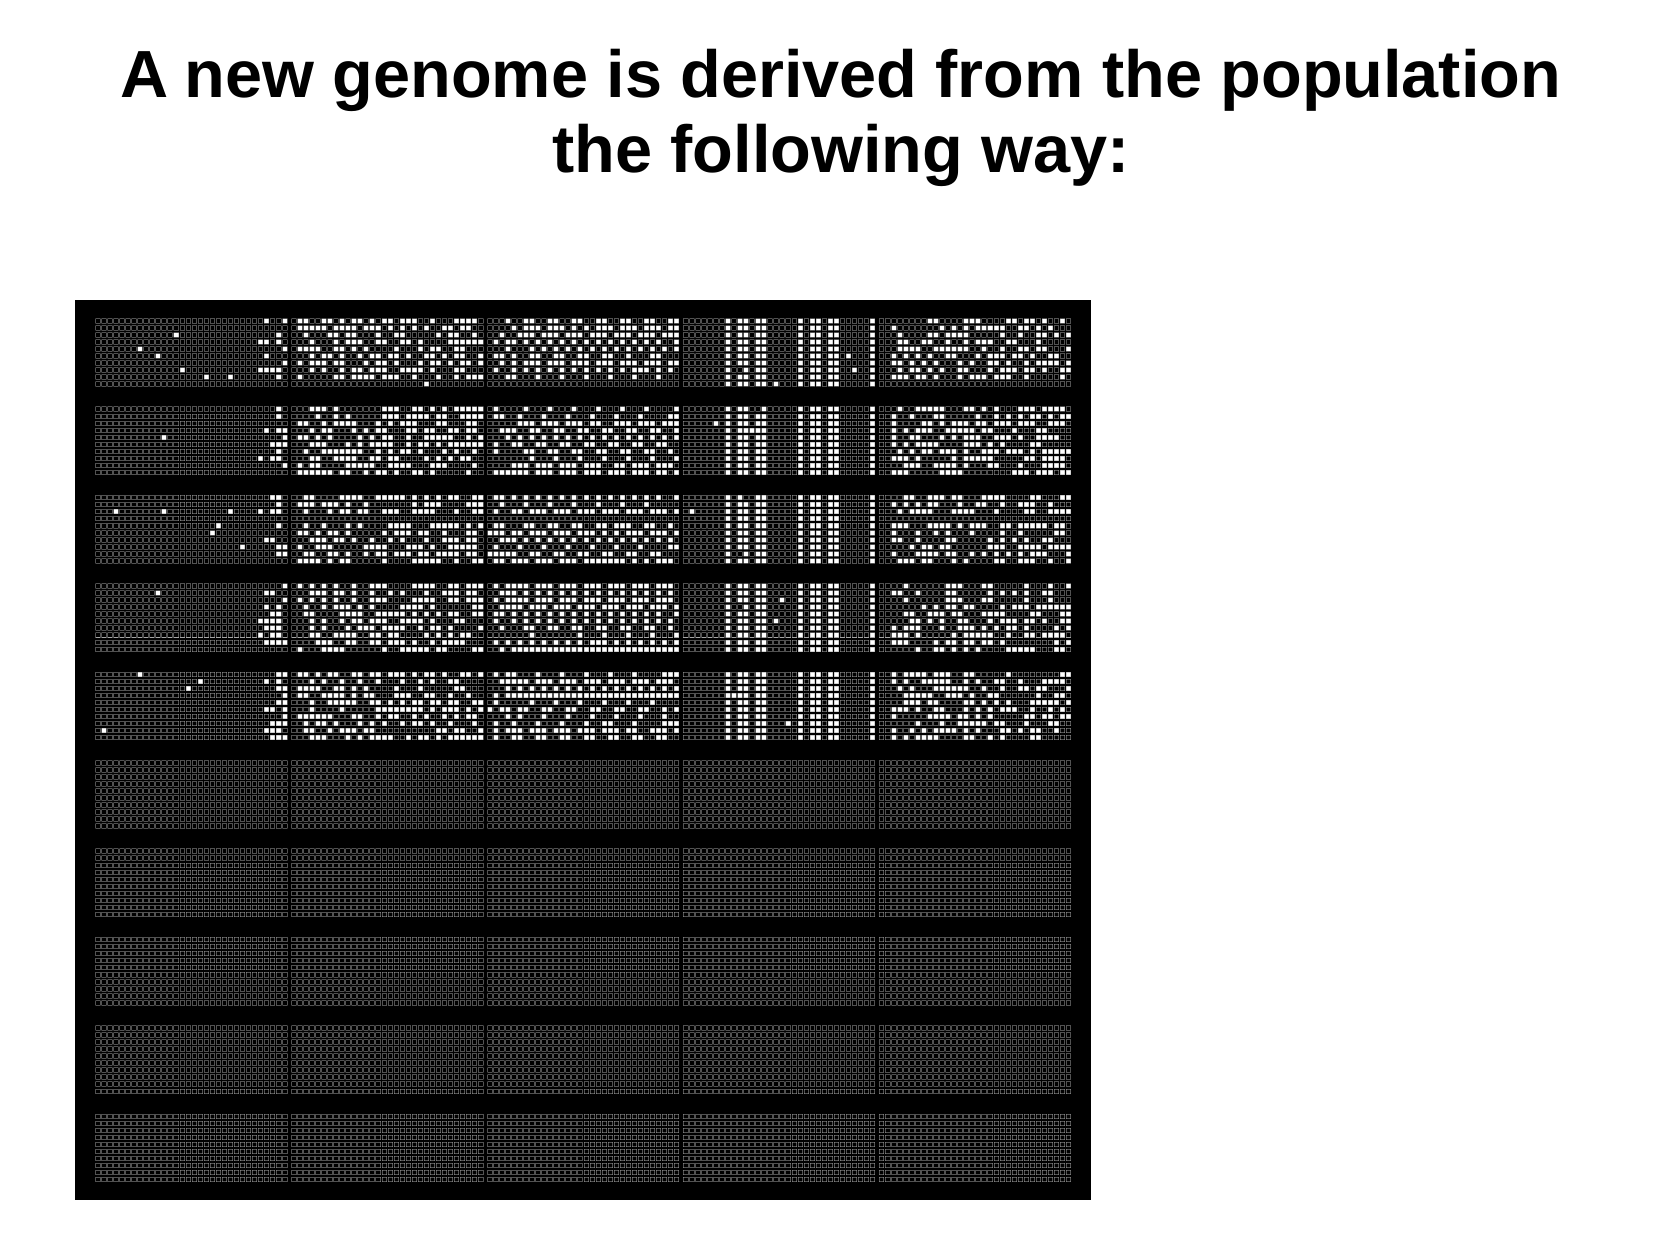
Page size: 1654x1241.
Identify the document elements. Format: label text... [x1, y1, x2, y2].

text_box A new genome is derived from the population the following way: [59, 29, 1625, 194]
picture [75, 300, 1091, 1201]
